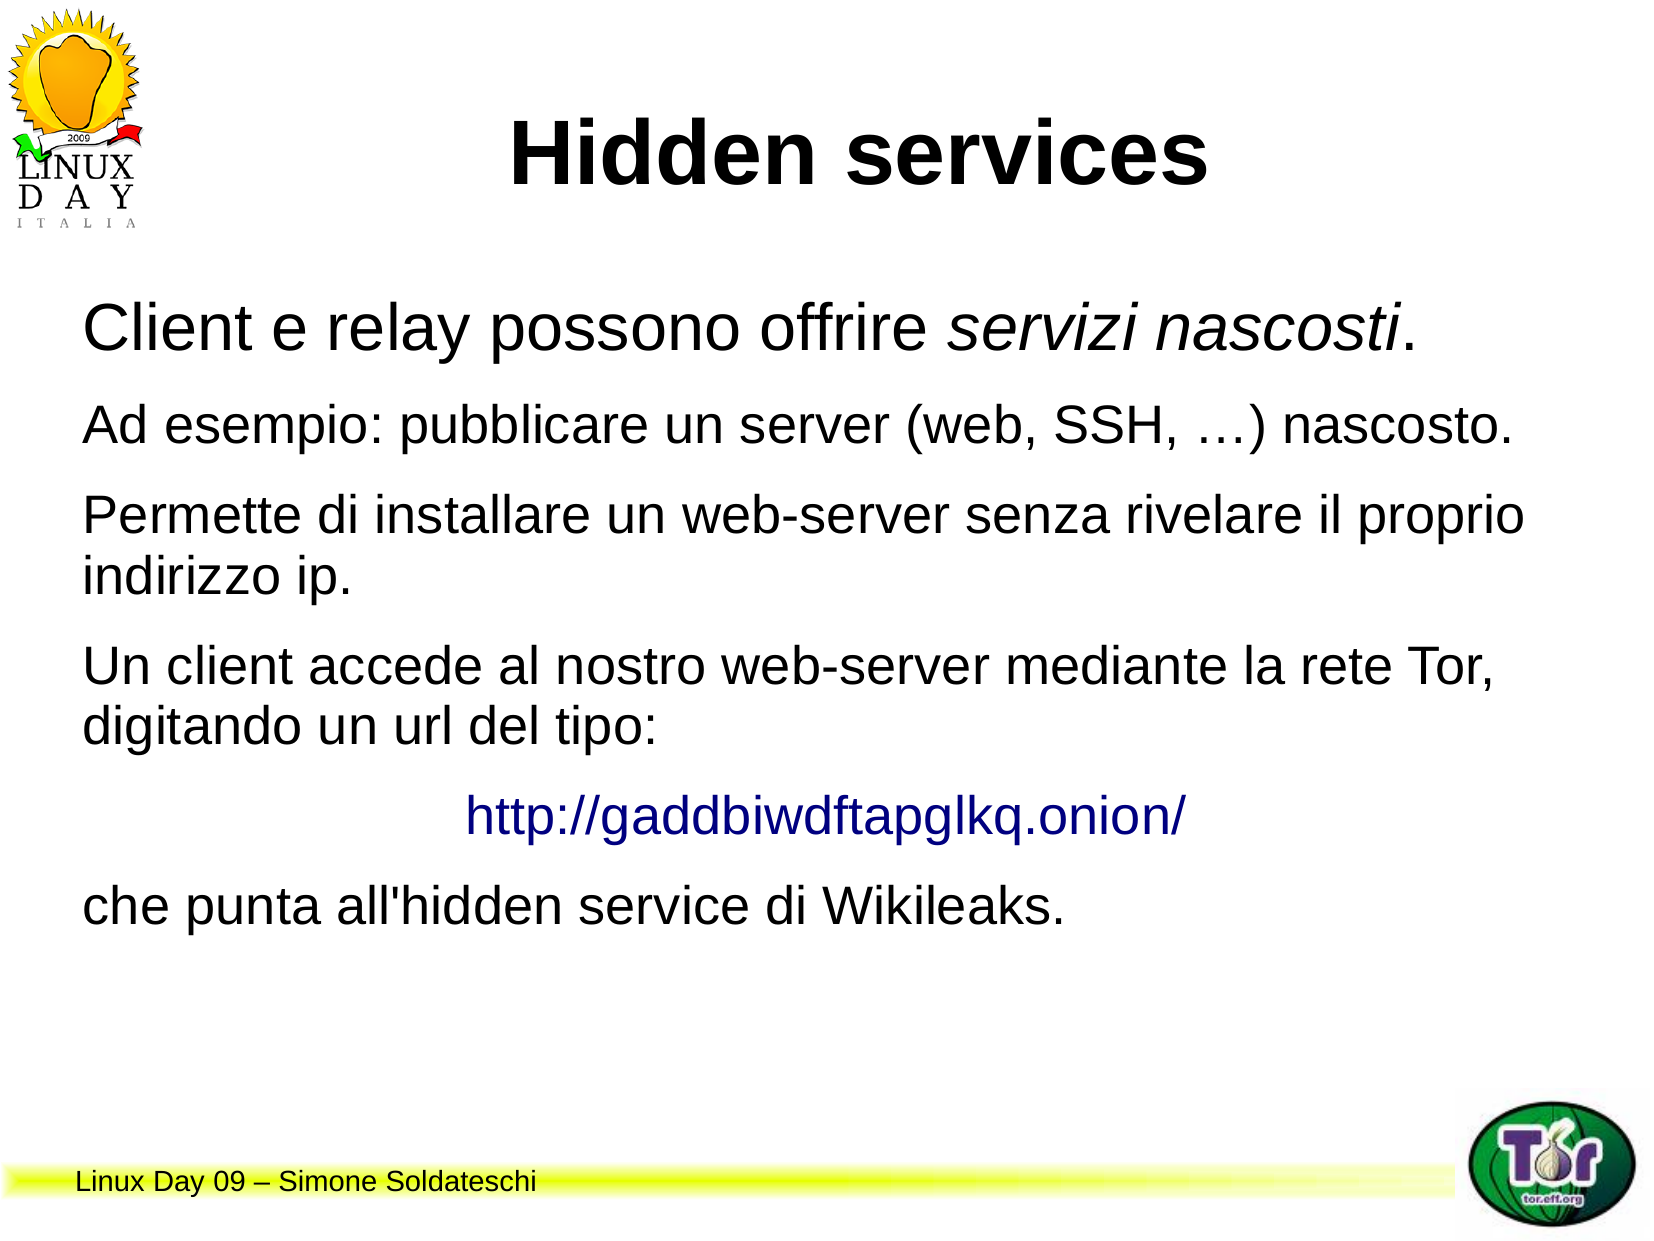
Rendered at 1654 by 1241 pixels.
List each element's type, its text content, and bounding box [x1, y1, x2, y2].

title Hidden services [150, 49, 1571, 257]
list Client e relay possono offrire servizi nascosti. Ad esempio: pubblicare un server (web, SSH, …) nascosto. Permette di installare un web-server senza rivelare il proprio indirizzo ip. Un client accede al nostro web-server mediante la rete Tor, digitando un url del tipo: http://gaddbiwdftapglkq.onion/ che punta all'hidden service di Wikileaks. [82, 290, 1571, 1109]
picture [0, 0, 151, 235]
picture [1455, 1088, 1650, 1241]
